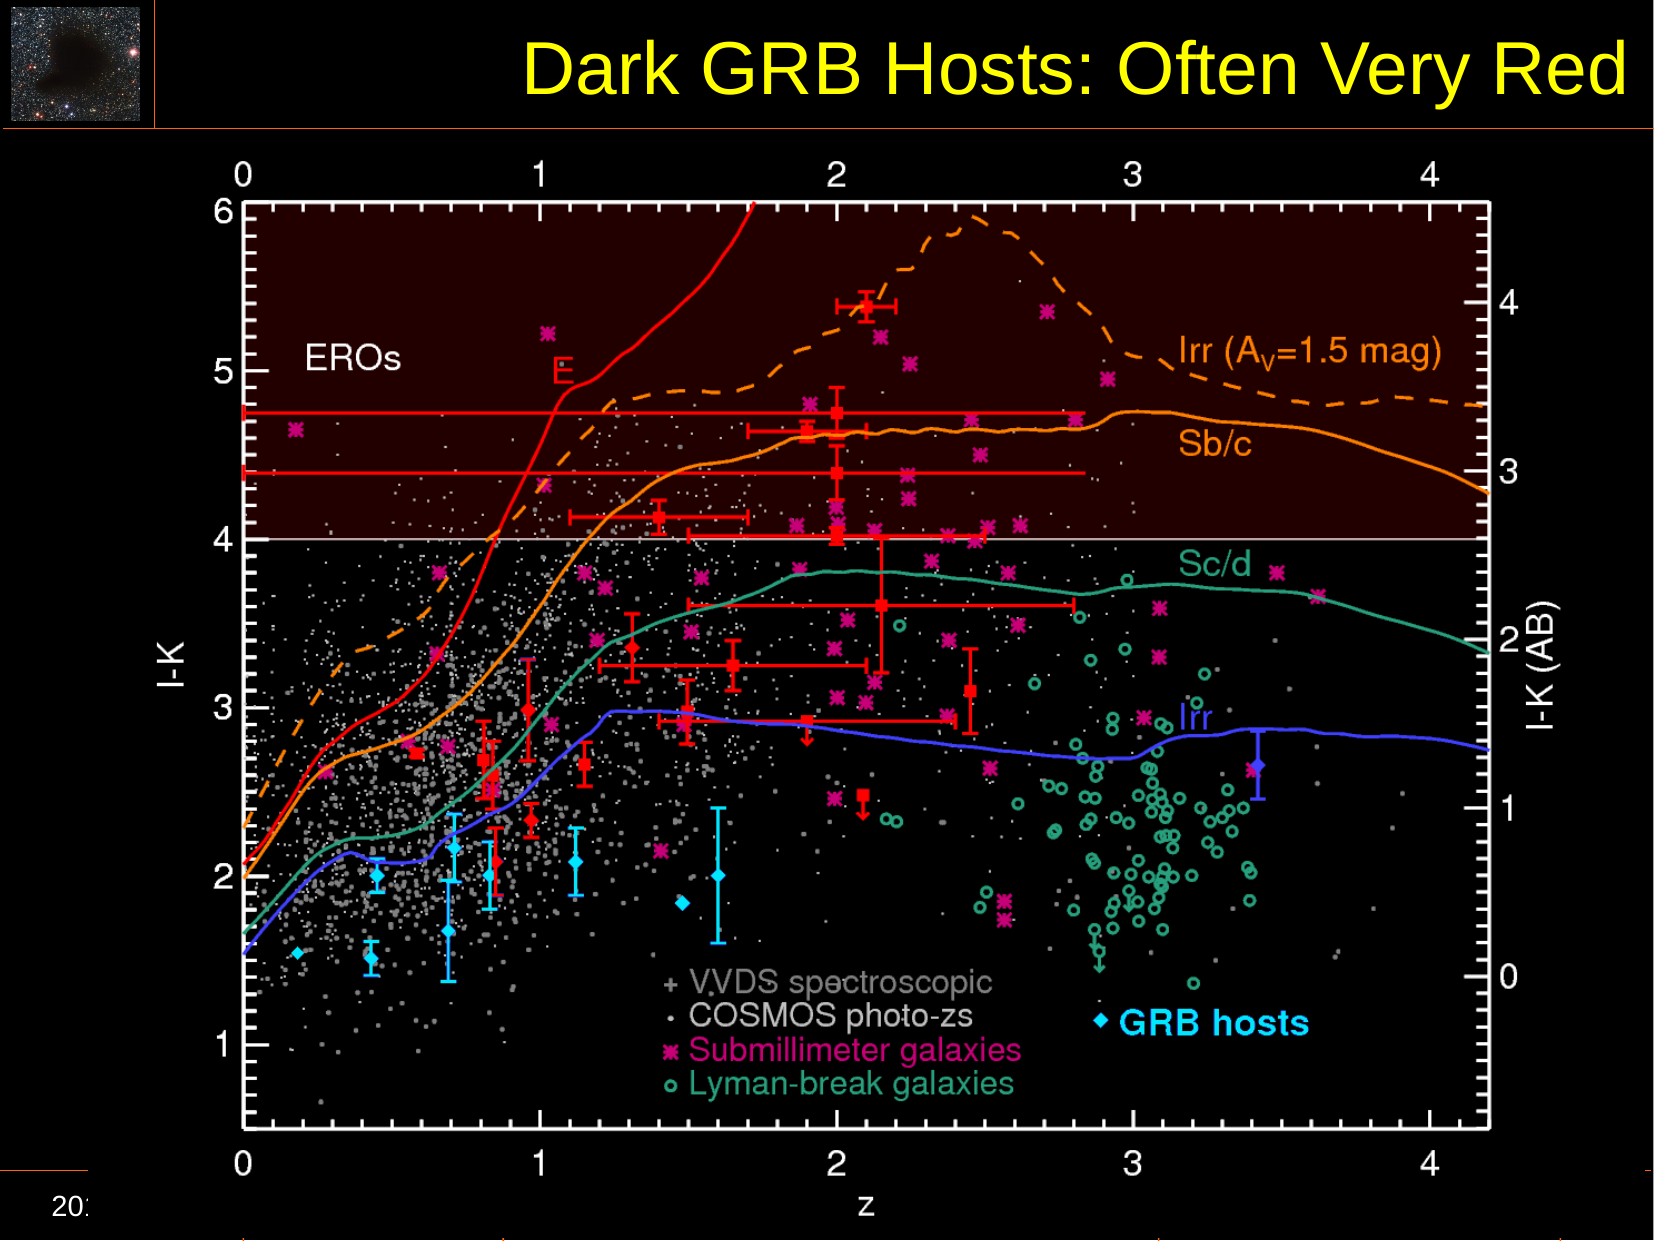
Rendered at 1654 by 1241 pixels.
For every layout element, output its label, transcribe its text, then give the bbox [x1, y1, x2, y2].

picture [11, 7, 140, 121]
title Dark GRB Hosts: Often Very Red [225, 17, 1631, 119]
picture [88, 150, 1645, 1238]
